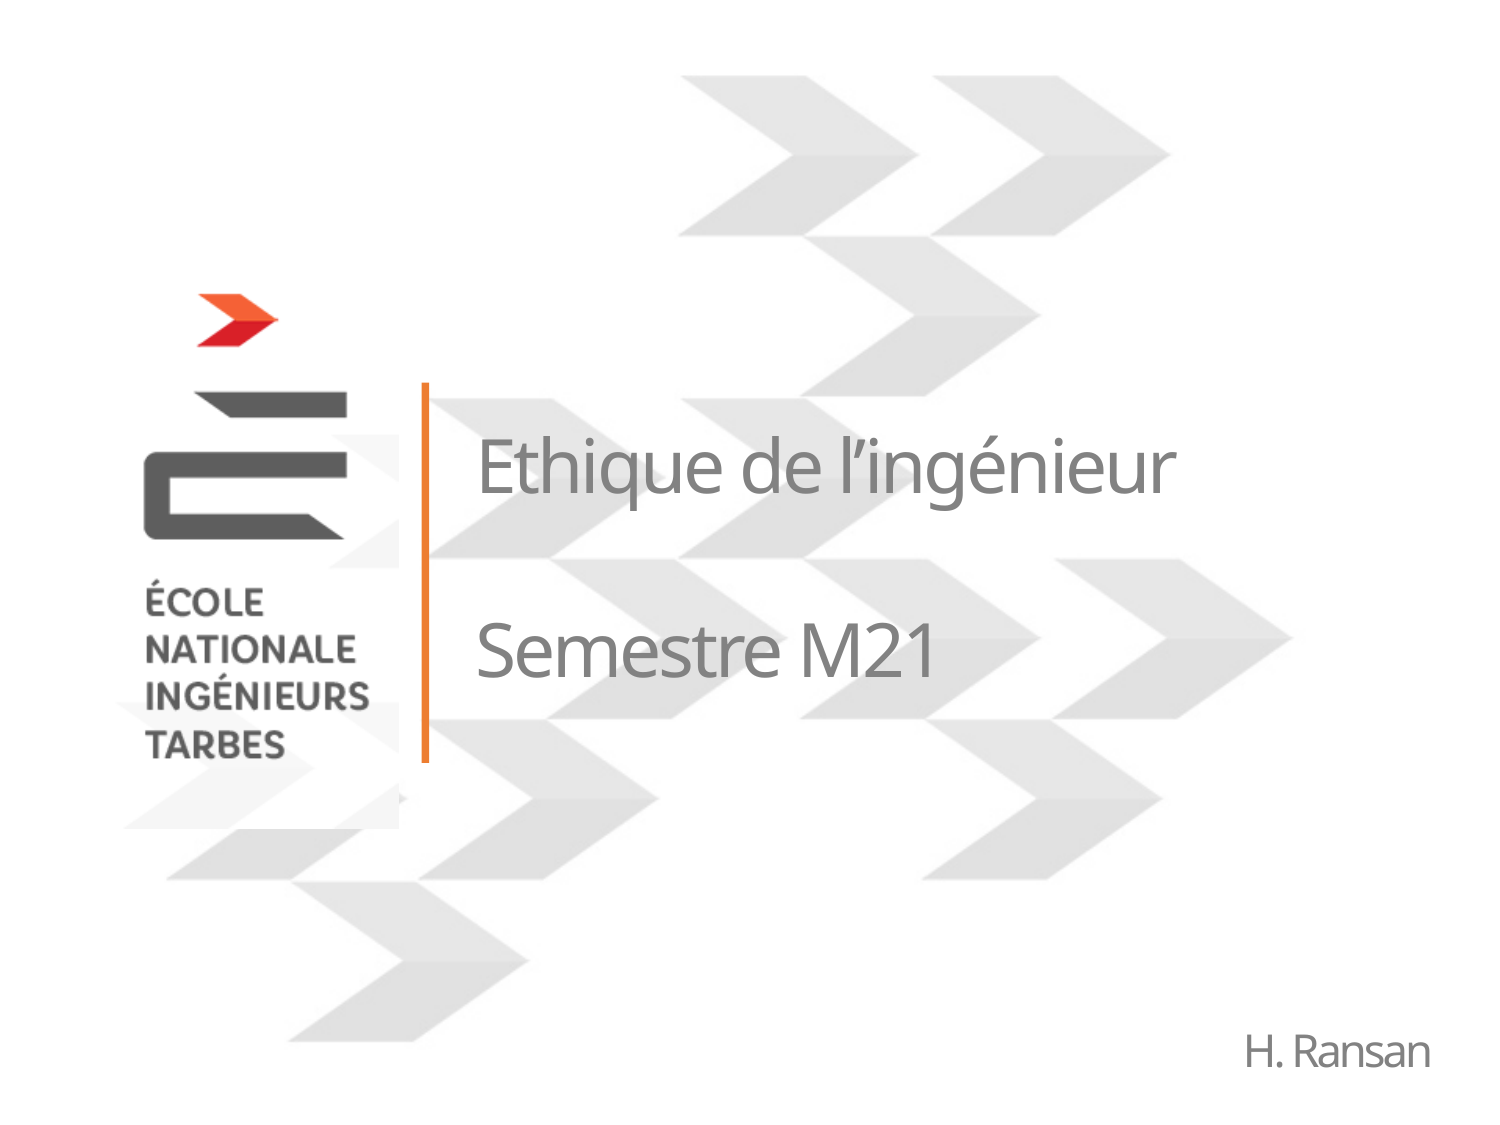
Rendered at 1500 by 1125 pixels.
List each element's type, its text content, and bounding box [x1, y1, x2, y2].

title Ethique de l’ingénieur Semestre M21 [460, 362, 1418, 755]
title H. Ransan [1227, 1015, 1477, 1087]
picture [0, 0, 1500, 1125]
